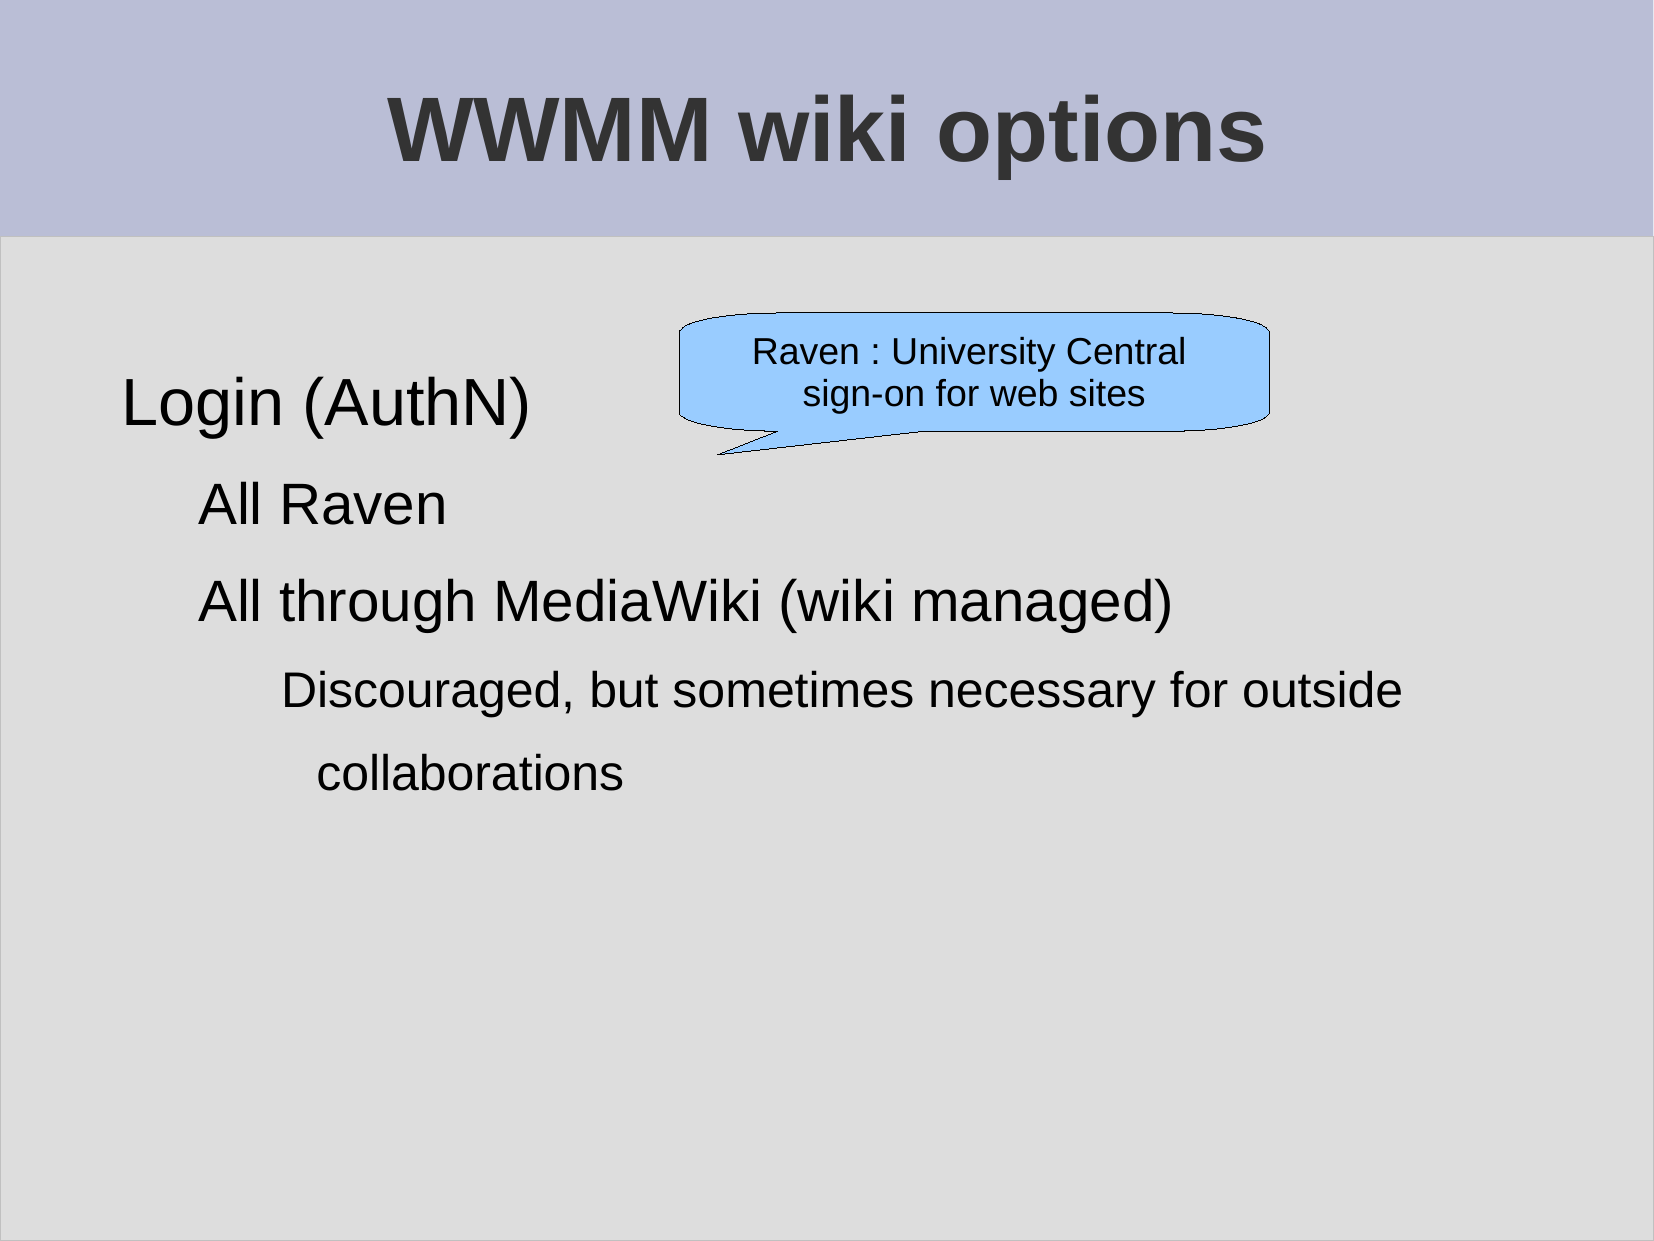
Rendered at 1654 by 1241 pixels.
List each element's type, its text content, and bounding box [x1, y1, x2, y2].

title WWMM wiki options [121, 26, 1534, 234]
list Login (AuthN) All Raven All through MediaWiki (wiki managed) Discouraged, but sometimes necessary for outside collaborations [103, 327, 1516, 1109]
text_box Raven : University Central sign-on for web sites [679, 312, 1270, 455]
